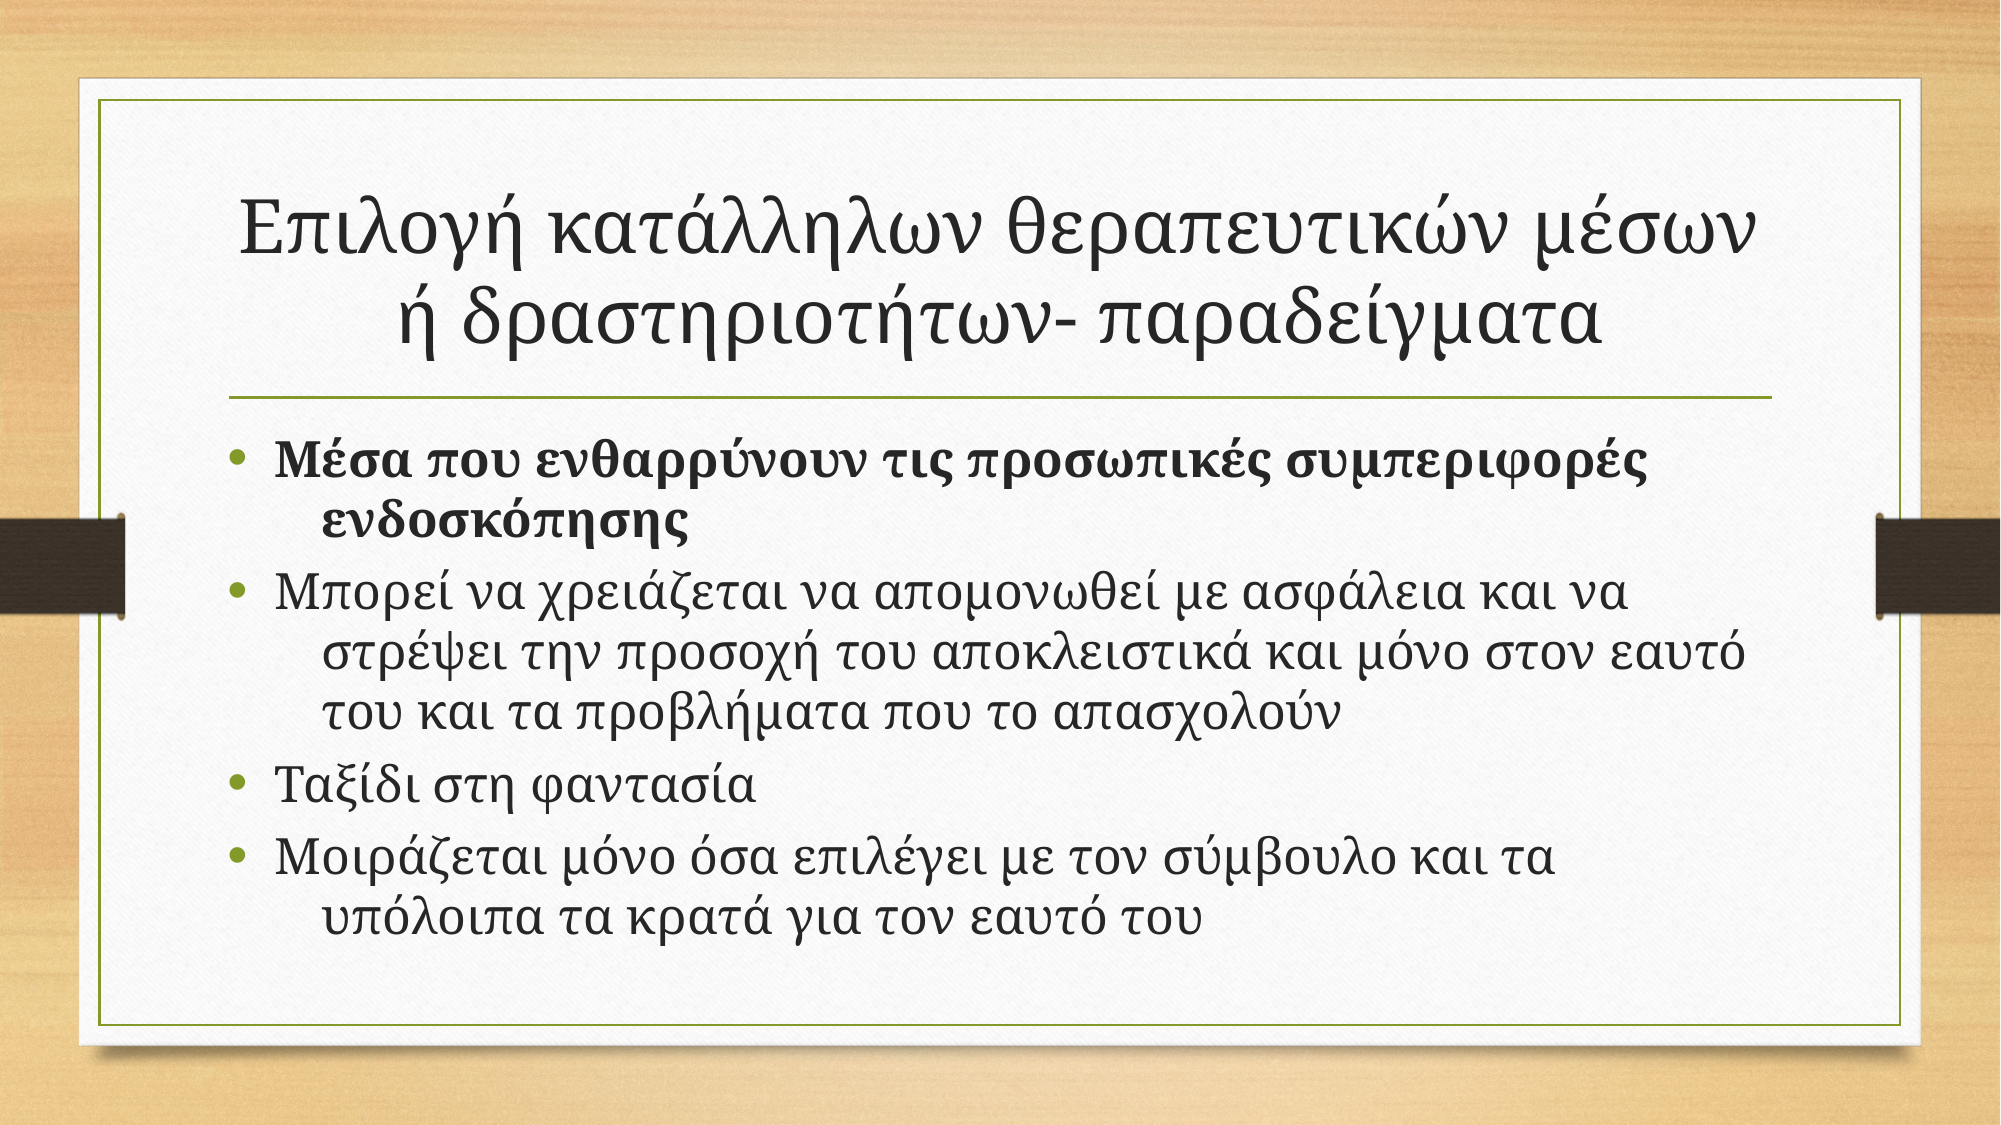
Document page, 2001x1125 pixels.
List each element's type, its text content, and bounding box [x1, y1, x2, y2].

title Επιλογή κατάλληλων θεραπευτικών μέσων ή δραστηριοτήτων- παραδείγματα [212, 161, 1788, 376]
list Μέσα που ενθαρρύνουν τις προσωπικές συμπεριφορές ενδοσκόπησης Μπορεί να χρειάζεται να απομονωθεί με ασφάλεια και να στρέψει την προσοχή του αποκλειστικά και μόνο στον εαυτό του και τα προβλήματα που το απασχολούν Ταξίδι στη φαντασία Μοιράζεται μόνο όσα επιλέγει με τον σύμβουλο και τα υπόλοιπα τα κρατά για τον εαυτό του [212, 419, 1788, 964]
